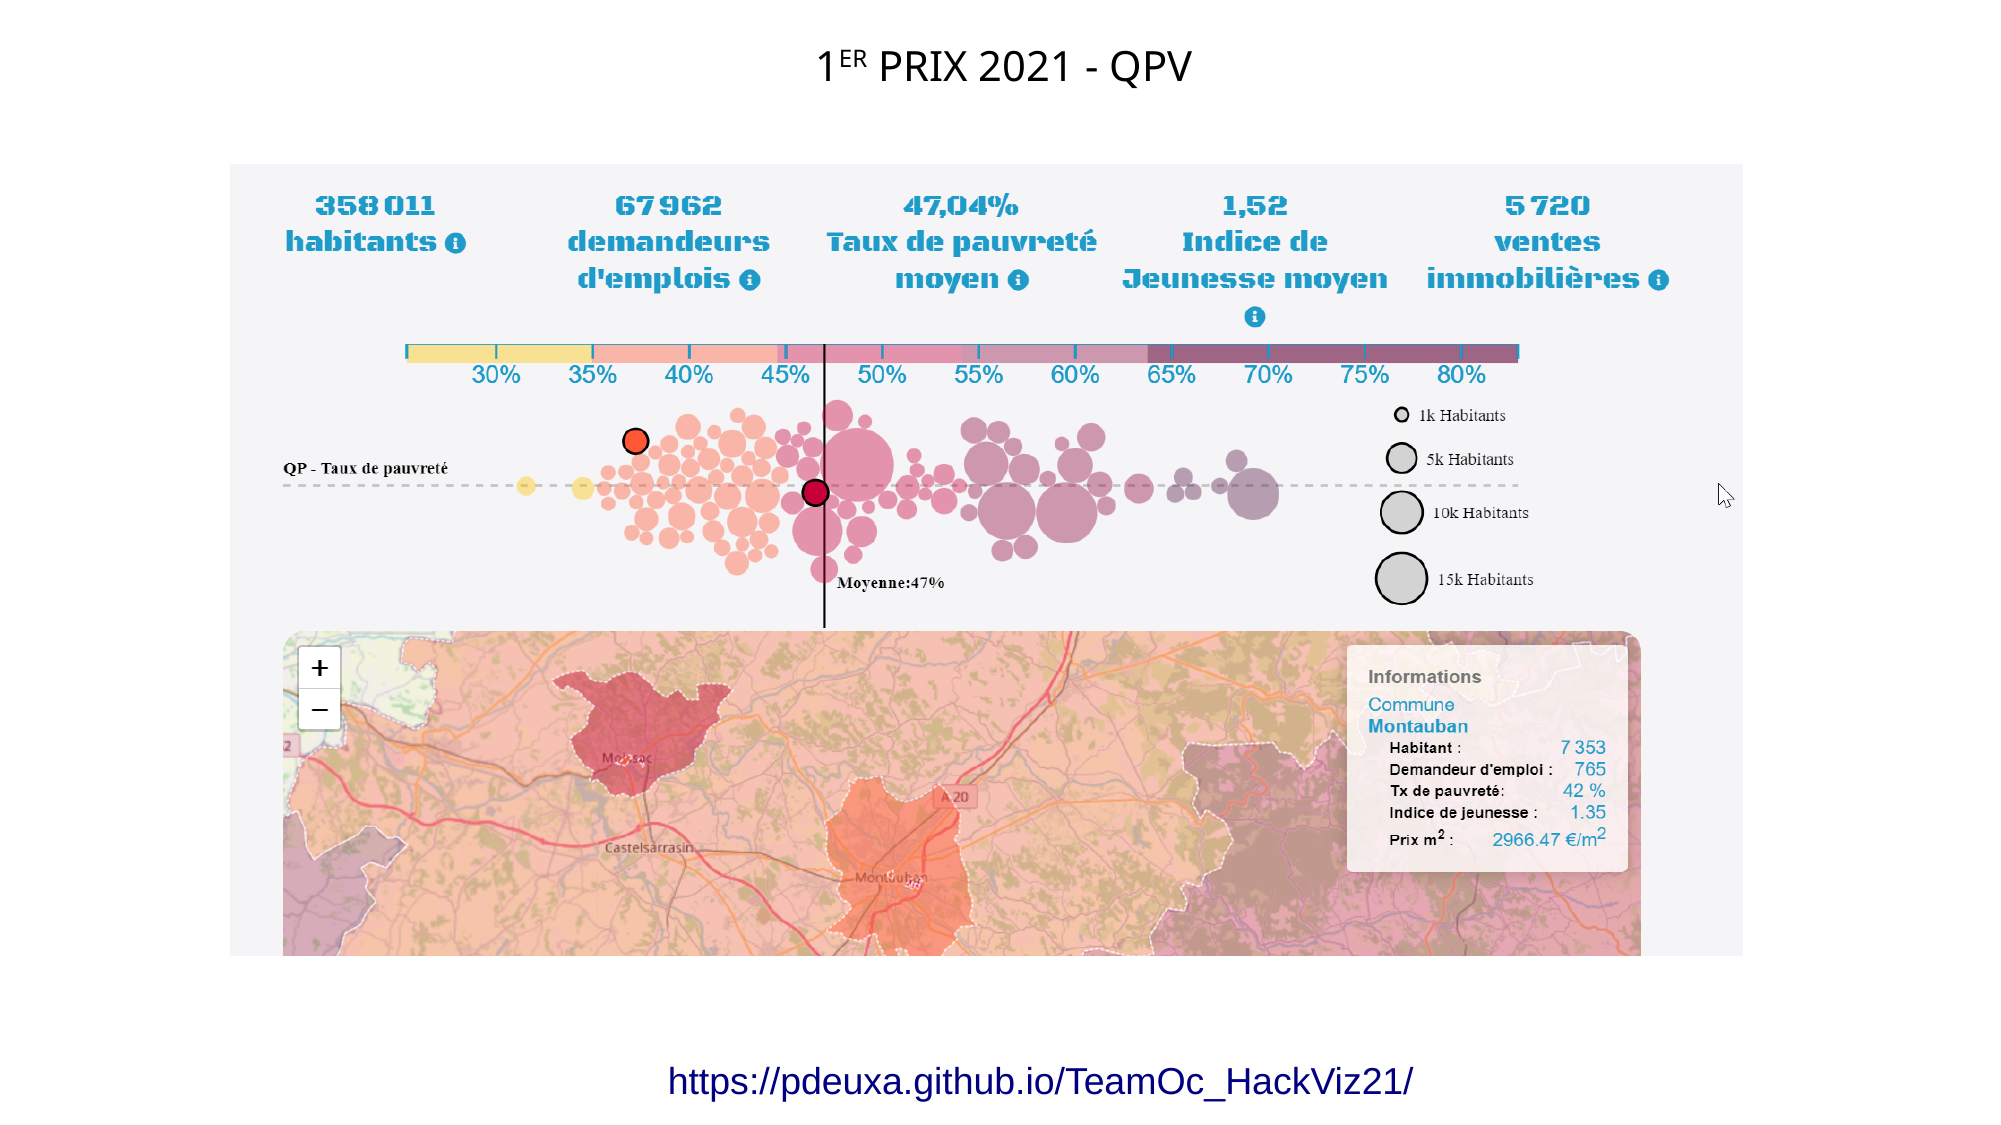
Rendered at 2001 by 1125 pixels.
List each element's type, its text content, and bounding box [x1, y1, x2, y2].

text_box https://pdeuxa.github.io/TeamOc_HackViz21/ [653, 1053, 1430, 1111]
picture [230, 164, 1743, 956]
text_box 1er prix 2021 - QPV [0, 0, 2000, 130]
